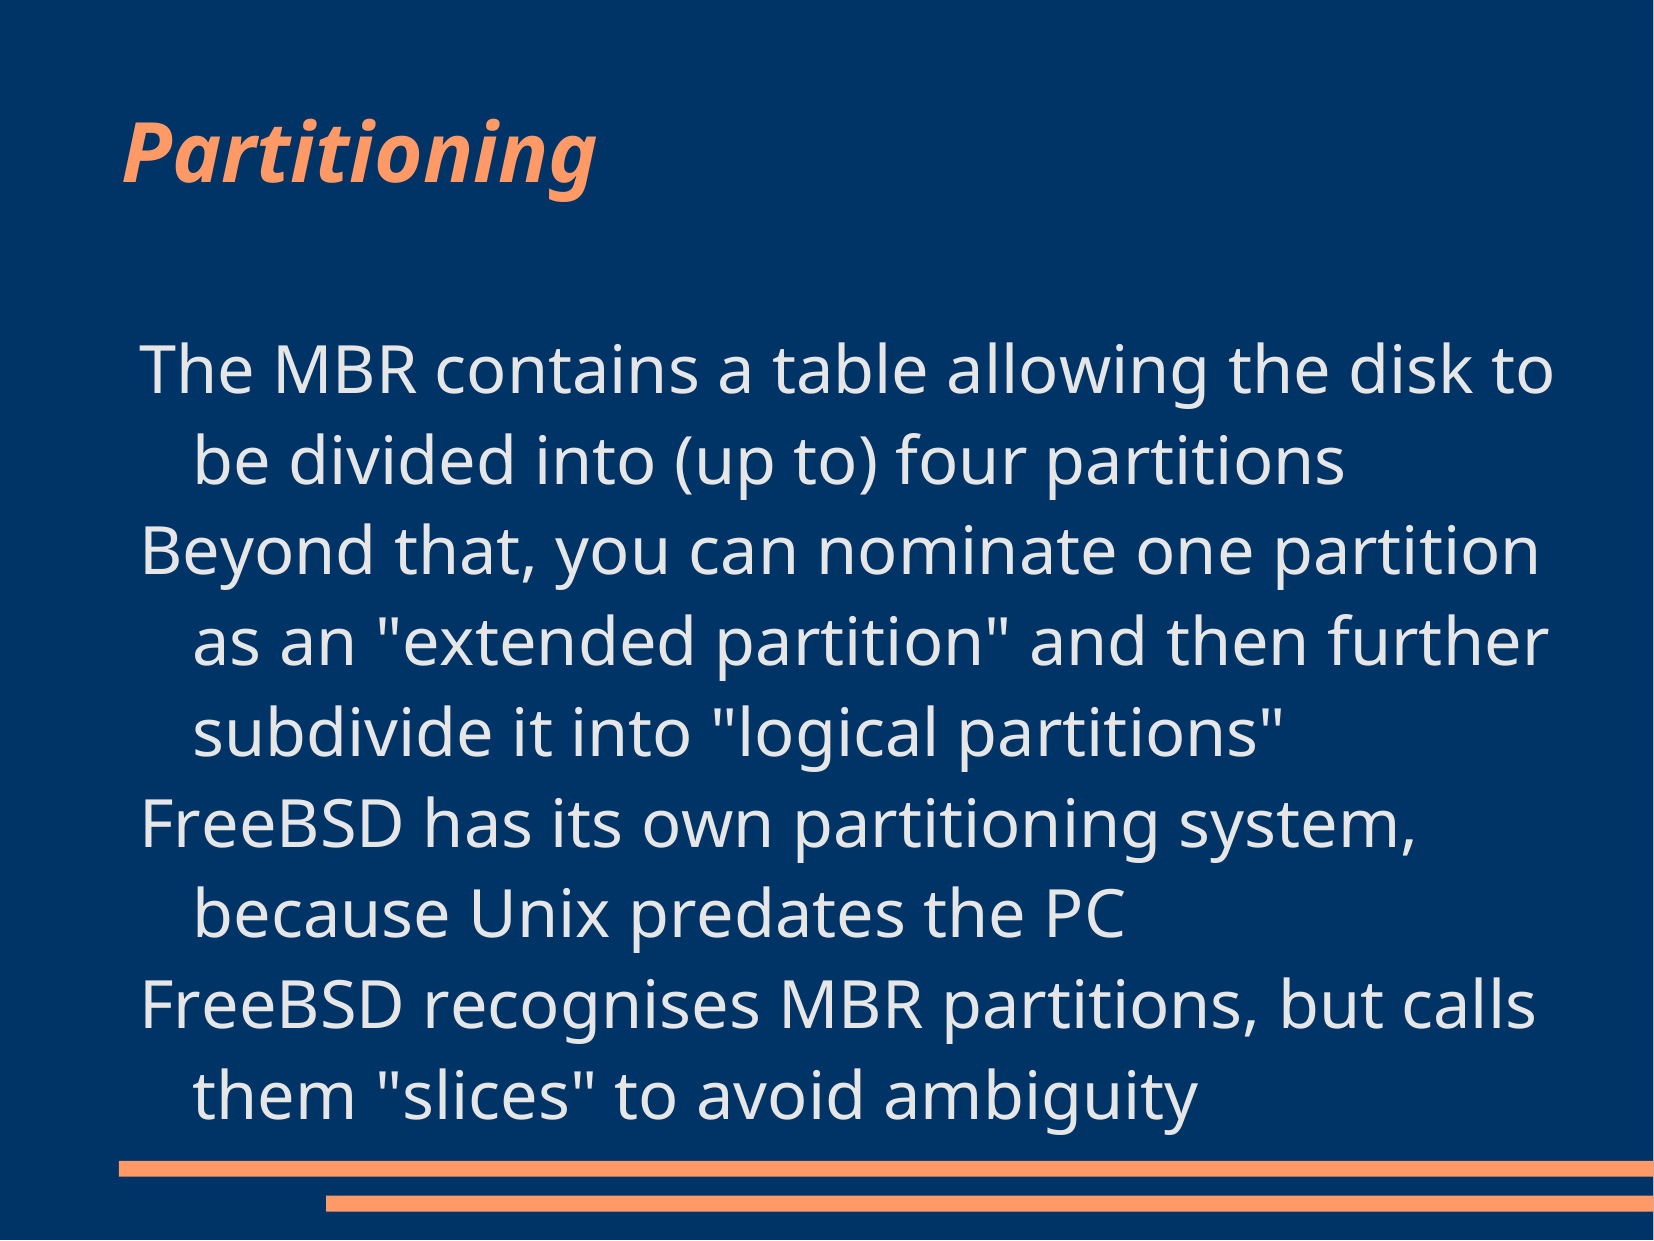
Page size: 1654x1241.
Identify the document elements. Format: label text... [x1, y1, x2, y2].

list The MBR contains a table allowing the disk to be divided into (up to) four partitions Beyond that, you can nominate one partition as an "extended partition" and then further subdivide it into "logical partitions" FreeBSD has its own partitioning system, because Unix predates the PC FreeBSD recognises MBR partitions, but calls them "slices" to avoid ambiguity [121, 322, 1561, 1132]
title Partitioning [121, 46, 1534, 254]
